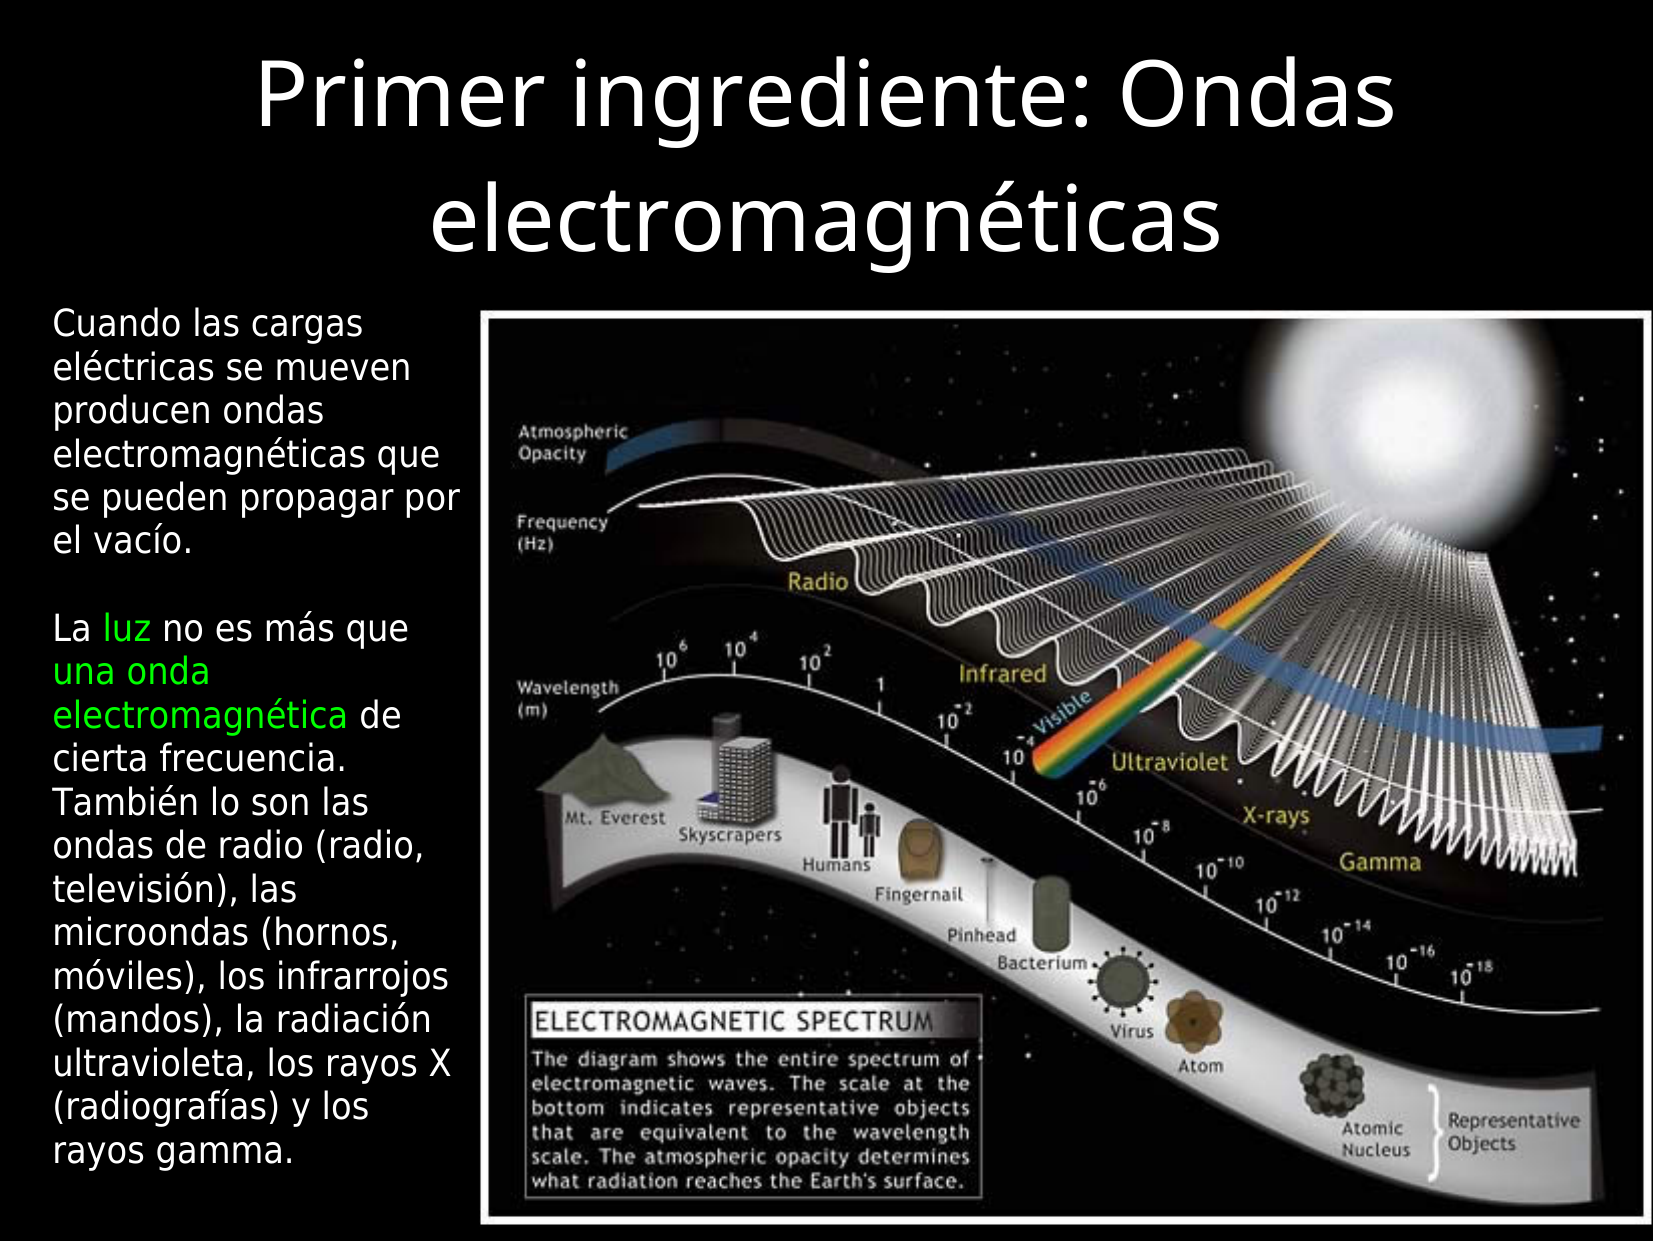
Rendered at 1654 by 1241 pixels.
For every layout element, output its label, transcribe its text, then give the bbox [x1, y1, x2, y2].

title Primer ingrediente: Ondas electromagnéticas [82, 9, 1571, 297]
picture [479, 309, 1653, 1227]
text_box Cuando las cargas eléctricas se mueven producen ondas electromagnéticas que se pueden propagar por el vacío. La luz no es más que una onda electromagnética de cierta frecuencia. También lo son las ondas de radio (radio, televisión), las microondas (hornos, móviles), los infrarrojos (mandos), la radiación ultravioleta, los rayos X (radiografías) y los rayos gamma. [37, 294, 488, 1180]
